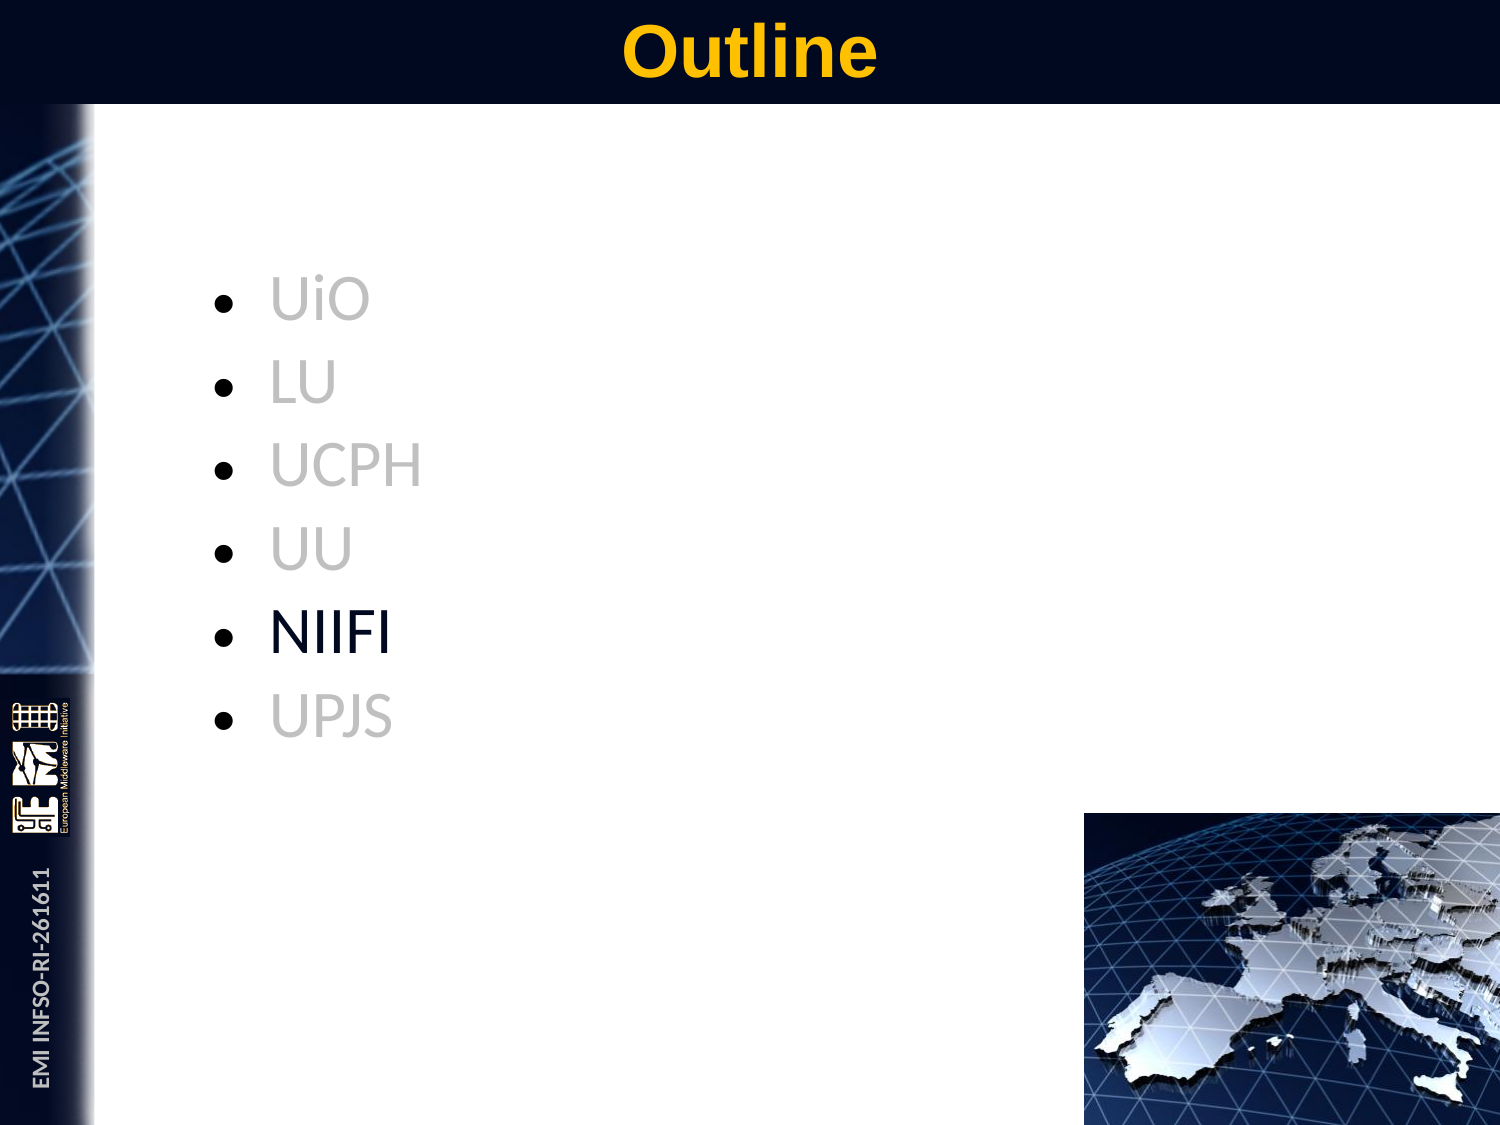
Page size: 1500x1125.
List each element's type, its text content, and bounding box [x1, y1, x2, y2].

title Outline [0, 0, 1500, 104]
picture [0, 104, 105, 1125]
picture [1084, 813, 1500, 1125]
list UiO LU UCPH UU NIIFI UPJS [197, 262, 1426, 1005]
